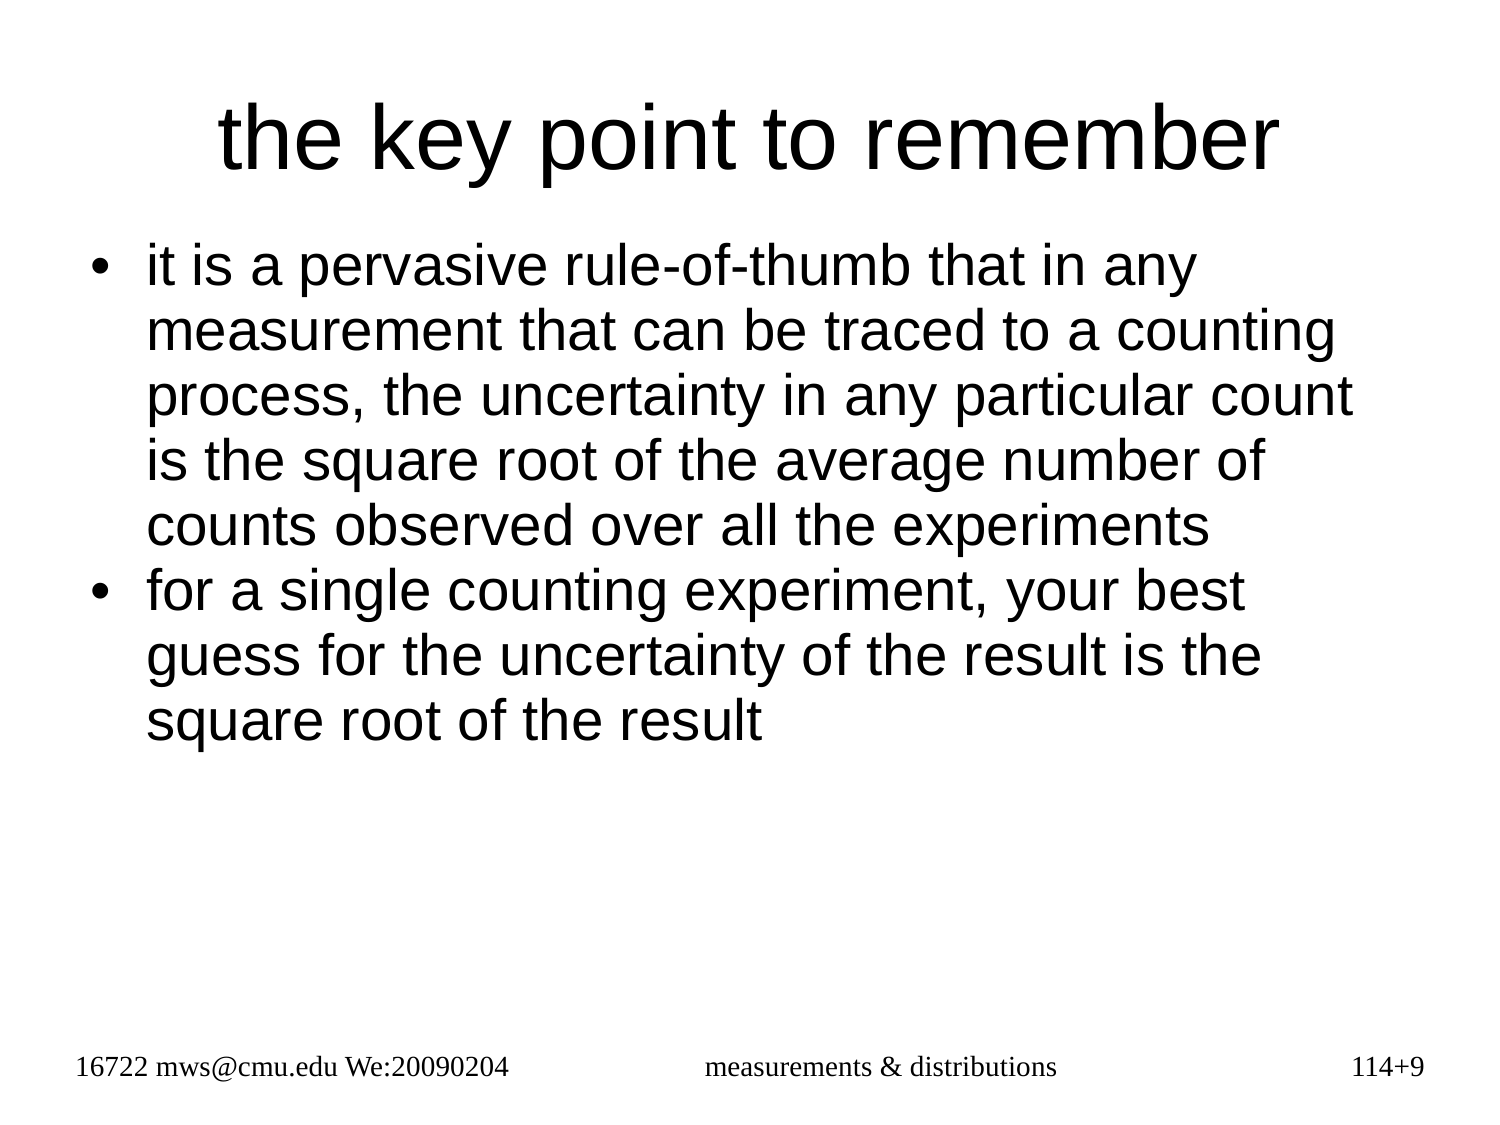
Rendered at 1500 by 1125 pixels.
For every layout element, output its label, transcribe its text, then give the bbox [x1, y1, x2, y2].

title the key point to remember [112, 74, 1388, 201]
list it is a pervasive rule-of-thumb that in any measurement that can be traced to a counting process, the uncertainty in any particular count is the square root of the average number of counts observed over all the experiments for a single counting experiment, your best guess for the uncertainty of the result is the square root of the result [75, 224, 1426, 976]
